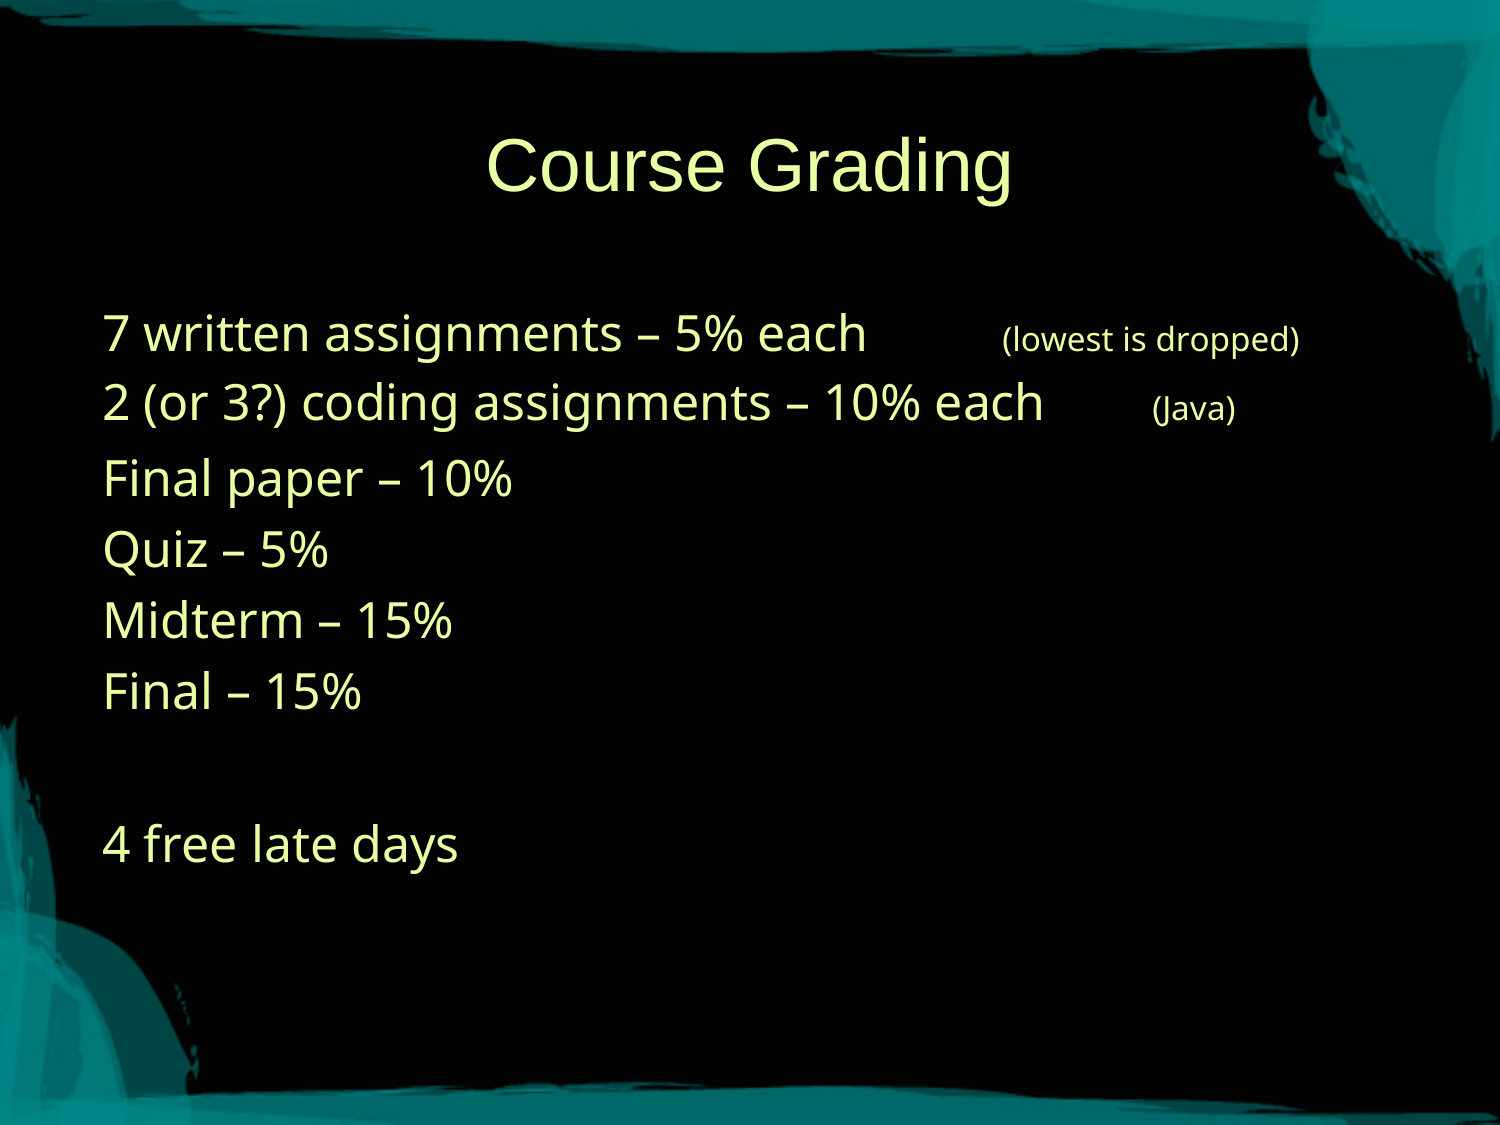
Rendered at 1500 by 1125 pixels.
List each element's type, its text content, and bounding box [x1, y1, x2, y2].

picture [0, 0, 1500, 1125]
list 7 written assignments – 5% each (lowest is dropped) 2 (or 3?) coding assignments – 10% each (Java) Final paper – 10% Quiz – 5% Midterm – 15% Final – 15% 4 free late days [87, 299, 1413, 1026]
title Course Grading [87, 69, 1413, 263]
